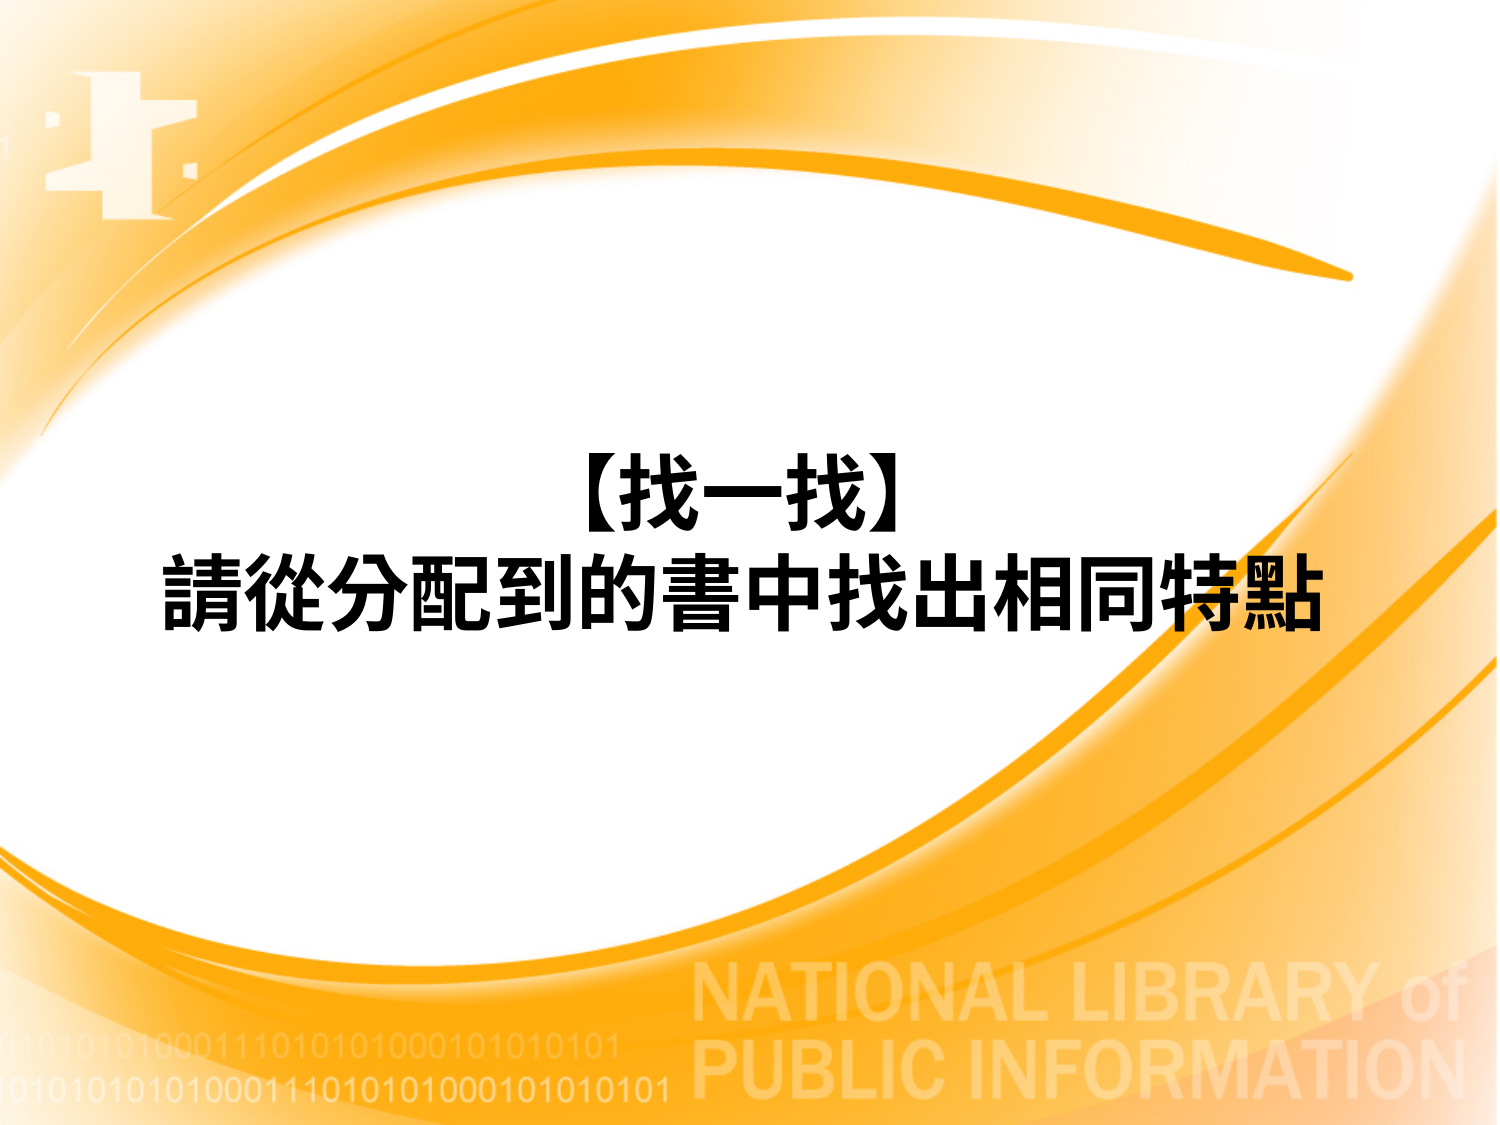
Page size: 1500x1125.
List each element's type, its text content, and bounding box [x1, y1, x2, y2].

title 【找一找】 請從分配到的書中找出相同特點 [105, 433, 1381, 657]
picture [0, 0, 1500, 1125]
